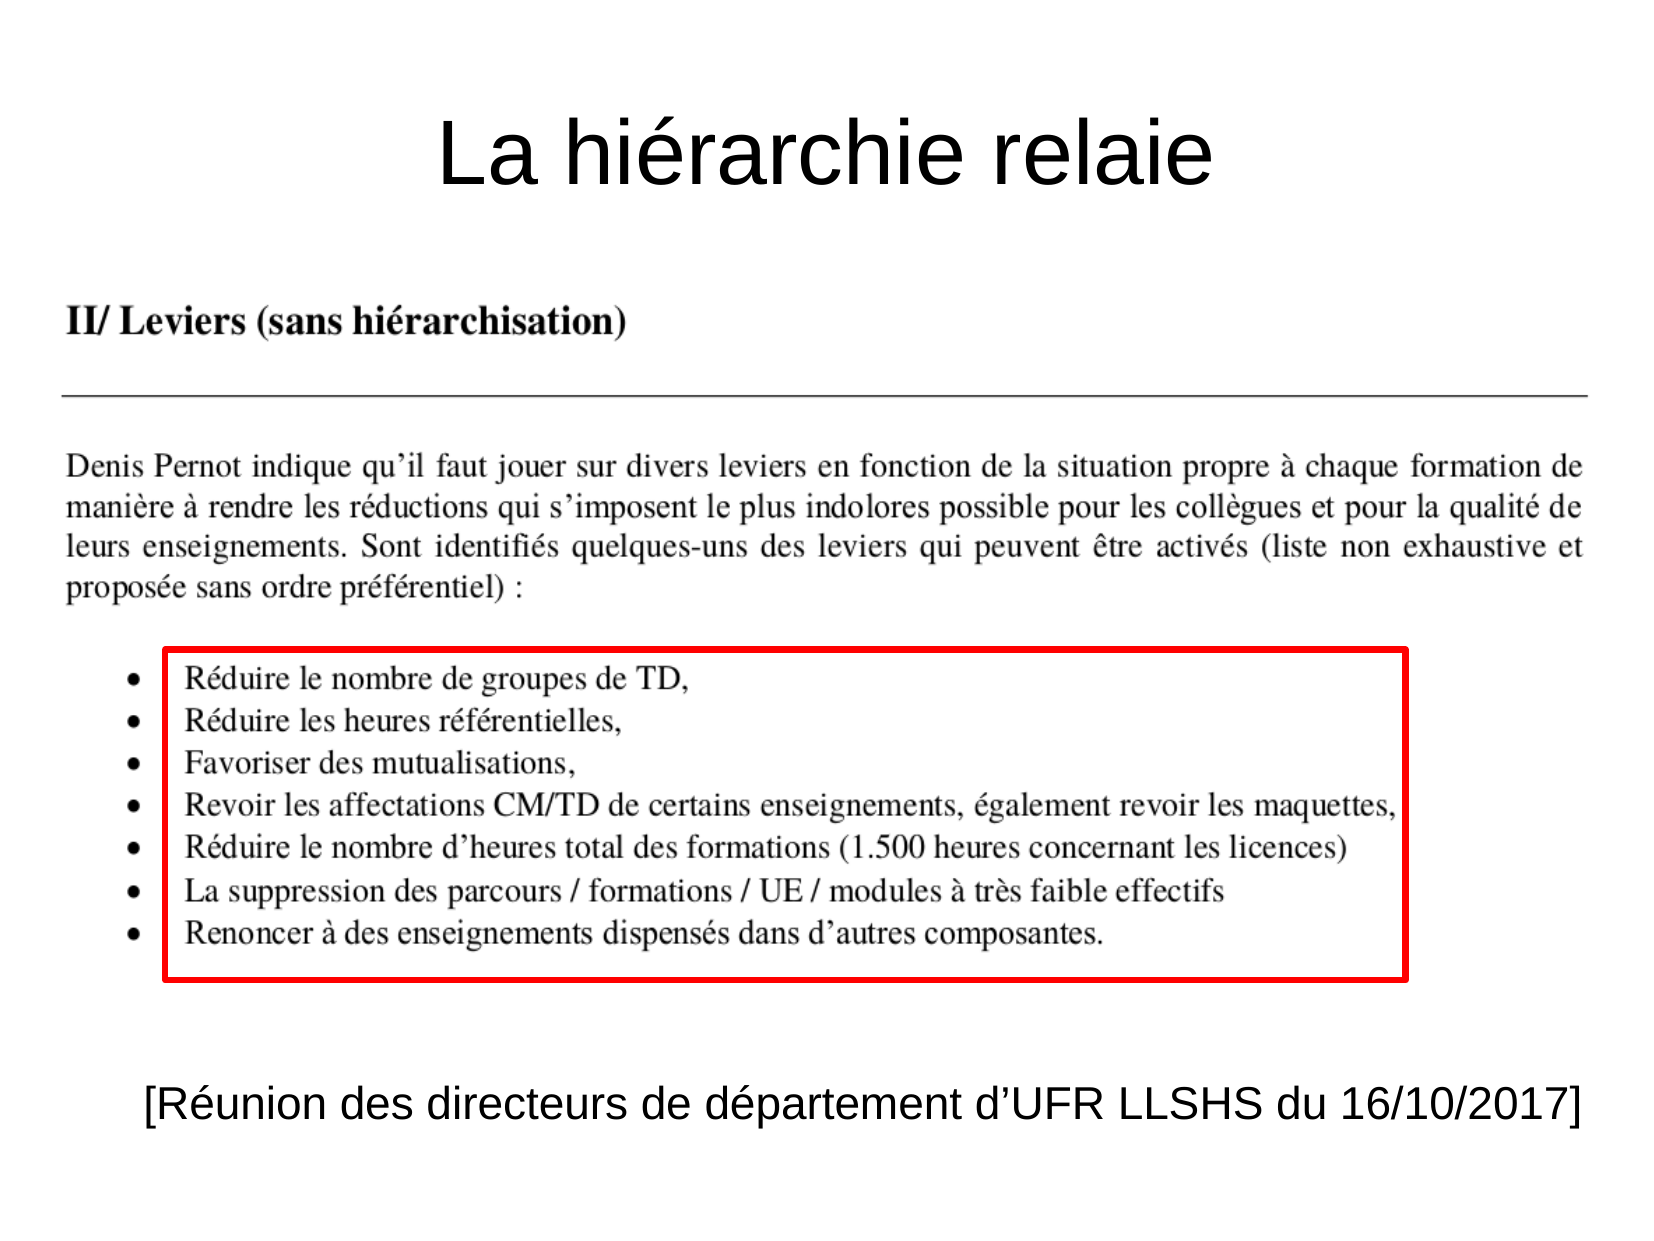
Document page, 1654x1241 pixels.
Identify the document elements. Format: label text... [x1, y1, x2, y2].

text_box [165, 649, 1406, 981]
list [Réunion des directeurs de département d’UFR LLSHS du 16/10/2017] [94, 957, 1583, 1151]
title La hiérarchie relaie [82, 49, 1571, 257]
picture [59, 295, 1595, 957]
